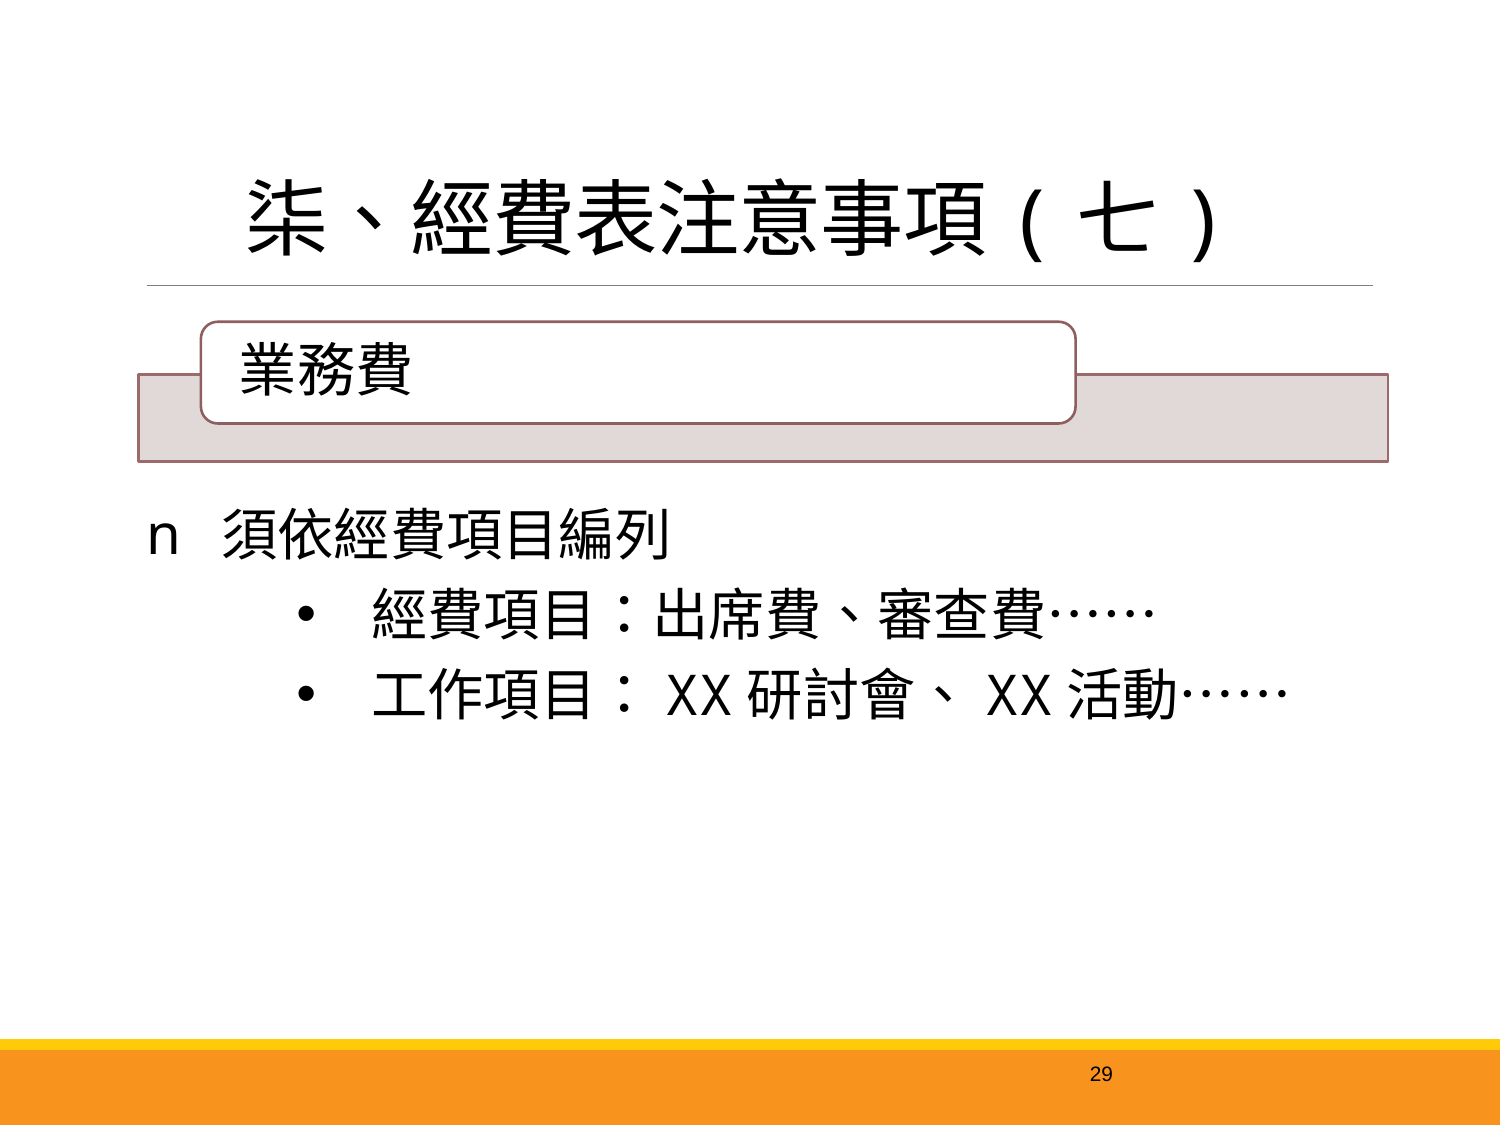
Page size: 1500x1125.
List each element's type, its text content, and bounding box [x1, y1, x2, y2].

text_box 須依經費項目編列 經費項目：出席費、審查費…… 工作項目：XX研討會、XX活動…… [131, 492, 1395, 734]
title 柒、經費表注意事項(七) [128, 96, 1347, 275]
text_box 29 [1074, 1042, 1426, 1103]
text_box 業務費 [200, 321, 1076, 424]
text_box [138, 375, 1388, 461]
